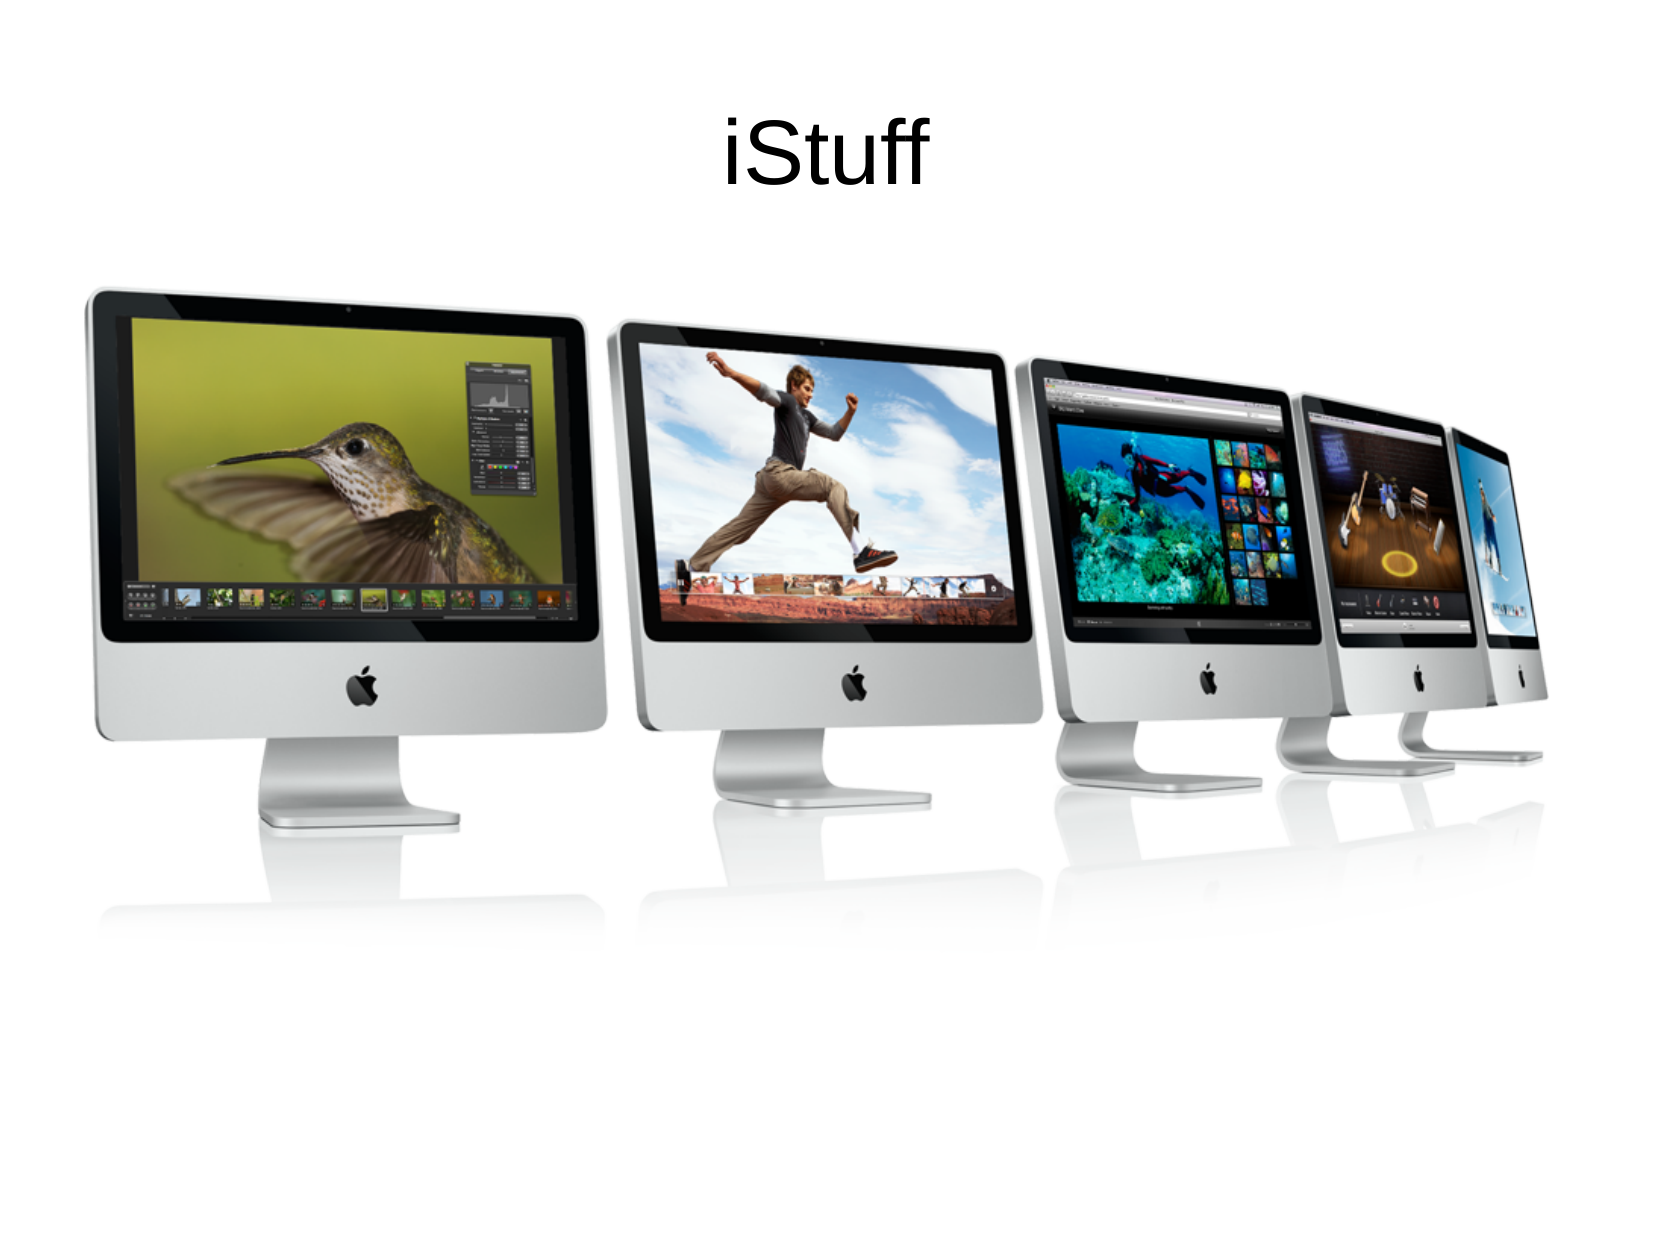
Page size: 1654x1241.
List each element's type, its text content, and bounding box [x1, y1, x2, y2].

picture [84, 284, 1578, 966]
title iStuff [82, 49, 1571, 257]
